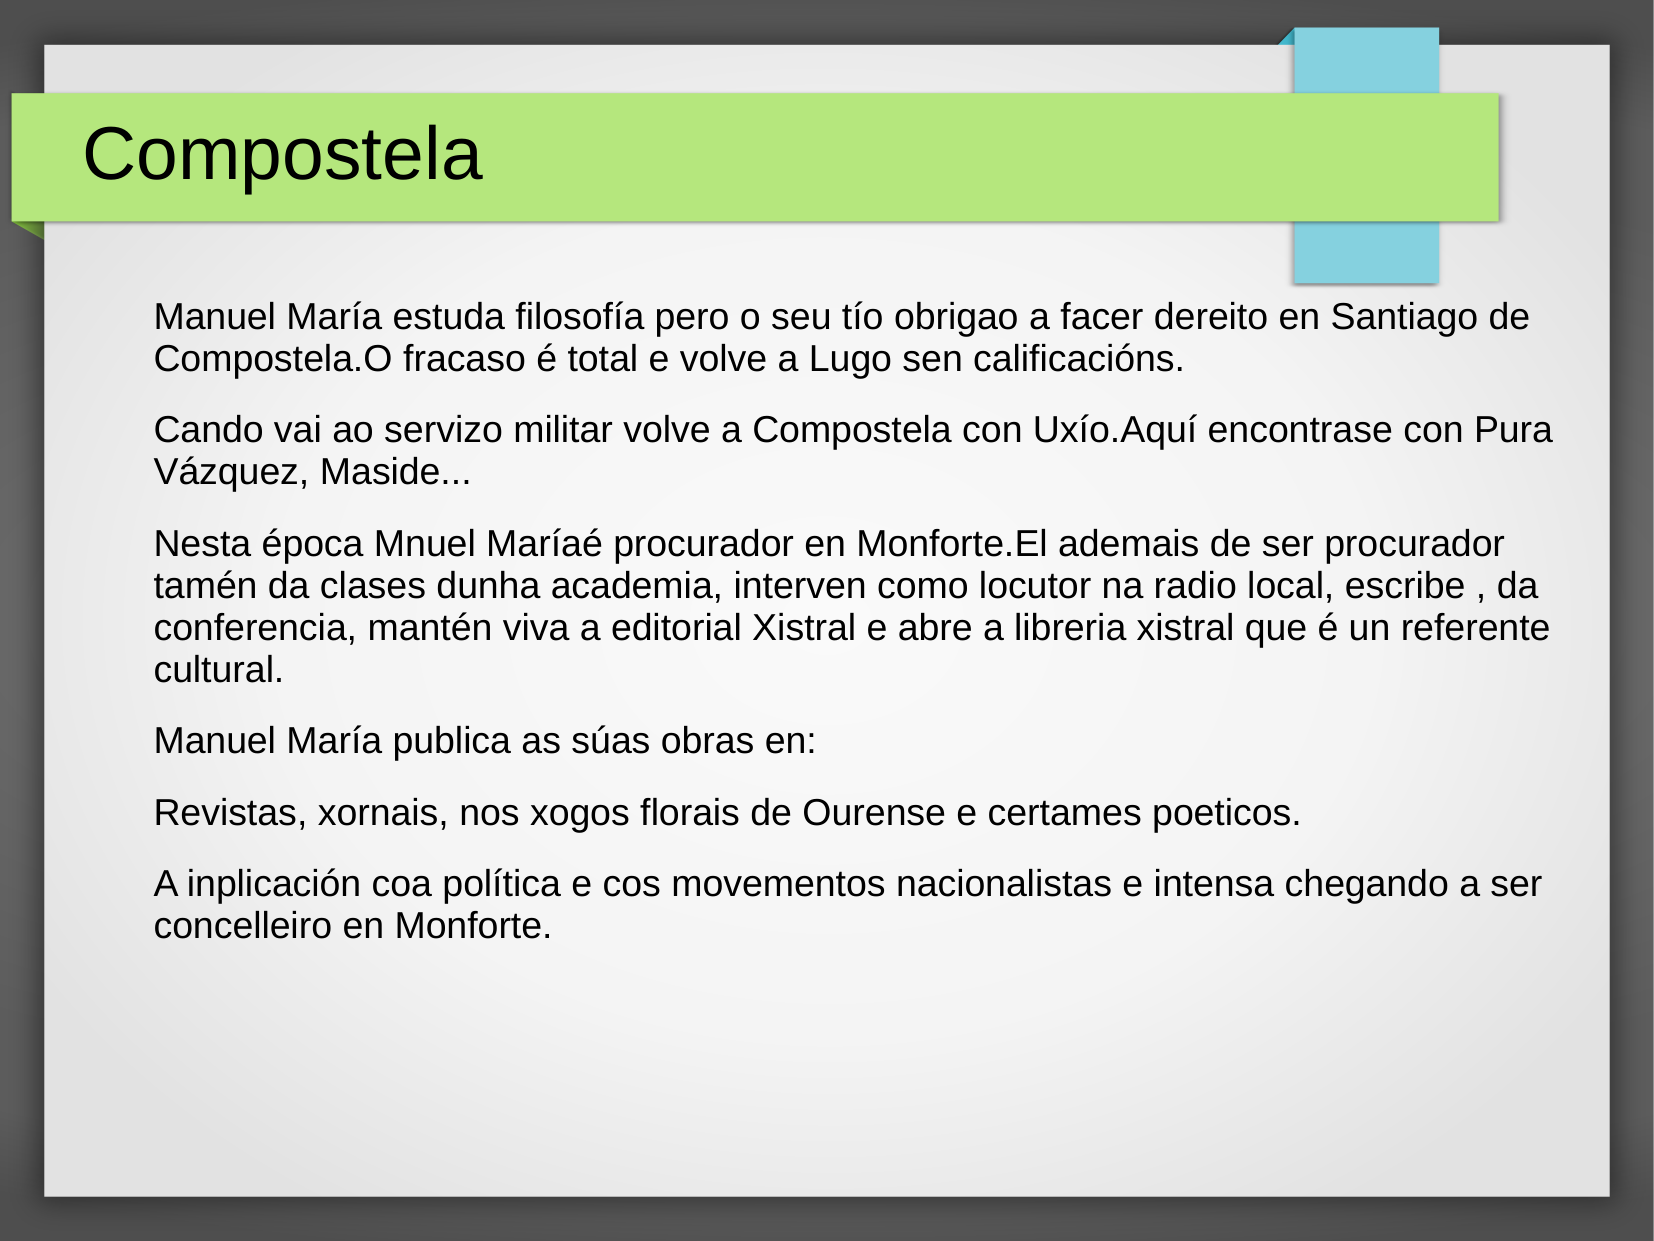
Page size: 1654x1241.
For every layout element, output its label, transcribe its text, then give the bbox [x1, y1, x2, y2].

picture [0, 0, 1654, 1241]
title Compostela [82, 94, 1264, 213]
list Manuel María estuda filosofía pero o seu tío obrigao a facer dereito en Santiago de Compostela.O fracaso é total e volve a Lugo sen calificacións. Cando vai ao servizo militar volve a Compostela con Uxío.Aquí encontrase con Pura Vázquez, Maside... Nesta época Mnuel Maríaé procurador en Monforte.El ademais de ser procurador tamén da clases dunha academia, interven como locutor na radio local, escribe , da conferencia, mantén viva a editorial Xistral e abre a libreria xistral que é un referente cultural. Manuel María publica as súas obras en: Revistas, xornais, nos xogos florais de Ourense e certames poeticos. A inplicación coa política e cos movementos nacionalistas e intensa chegando a ser concelleiro en Monforte. [82, 295, 1571, 1015]
